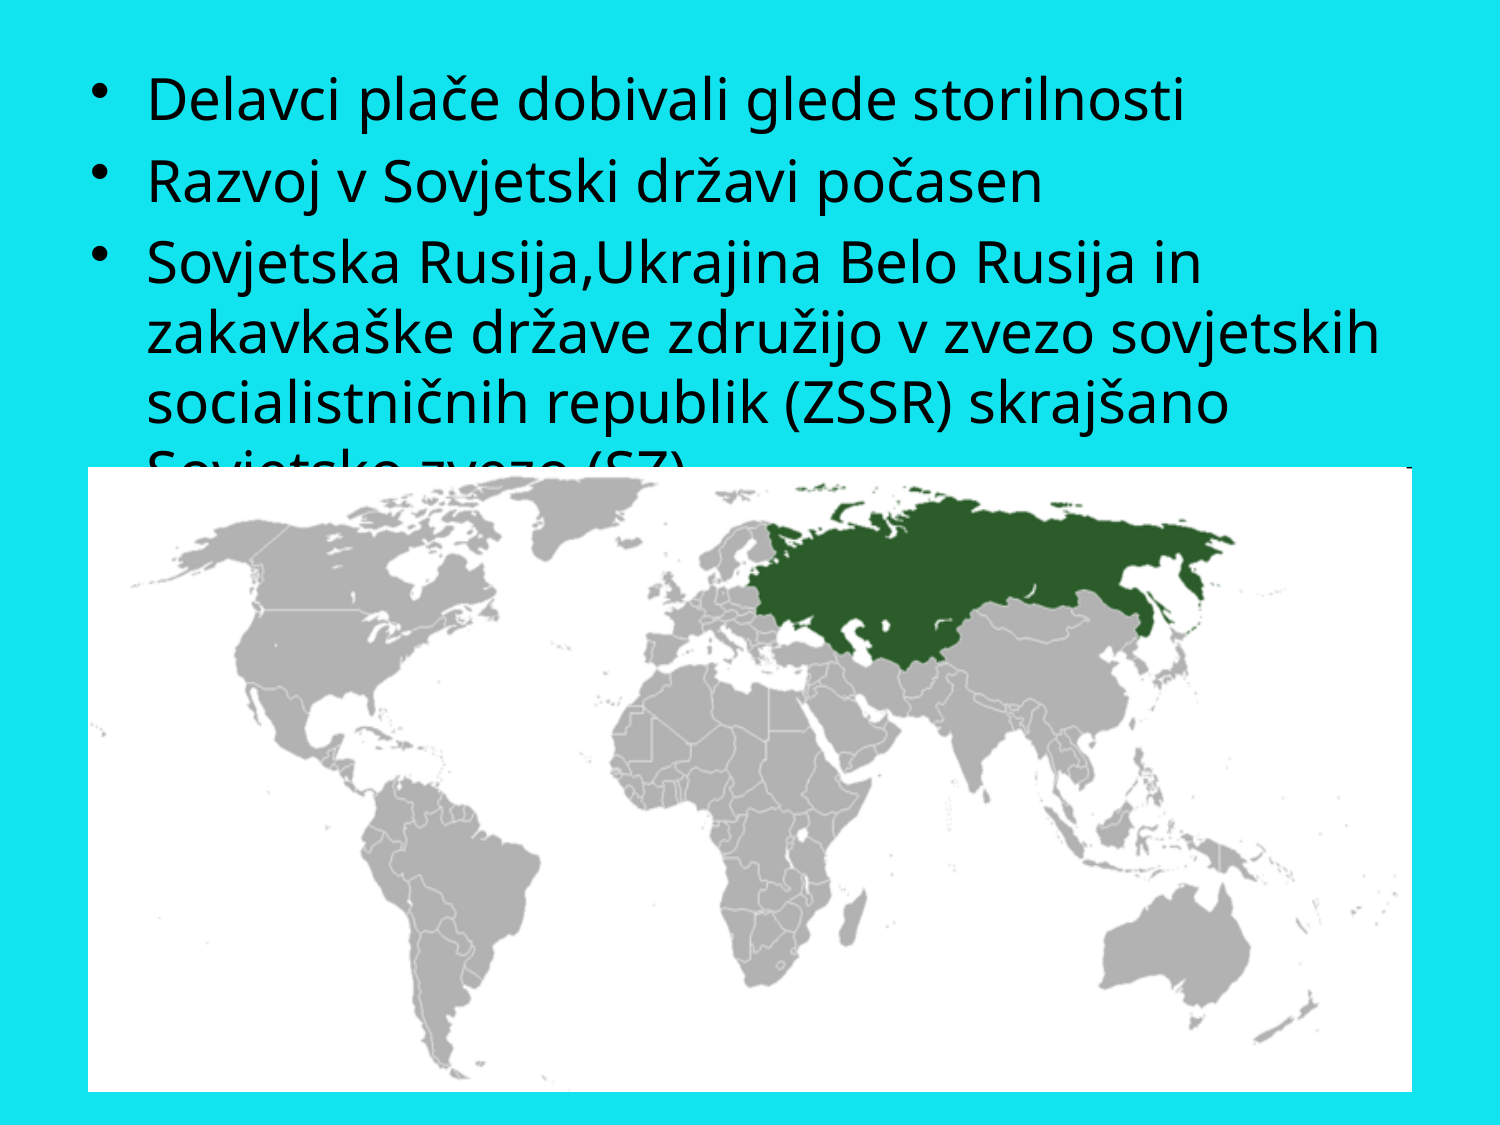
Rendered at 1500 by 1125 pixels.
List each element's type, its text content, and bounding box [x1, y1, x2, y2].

list Delavci plače dobivali glede storilnosti Razvoj v Sovjetski državi počasen Sovjetska Rusija,Ukrajina Belo Rusija in zakavkaške države združijo v zvezo sovjetskih socialistničnih republik (ZSSR) skrajšano Sovjetsko zvezo (SZ). [75, 54, 1425, 1005]
picture [88, 467, 1412, 1092]
